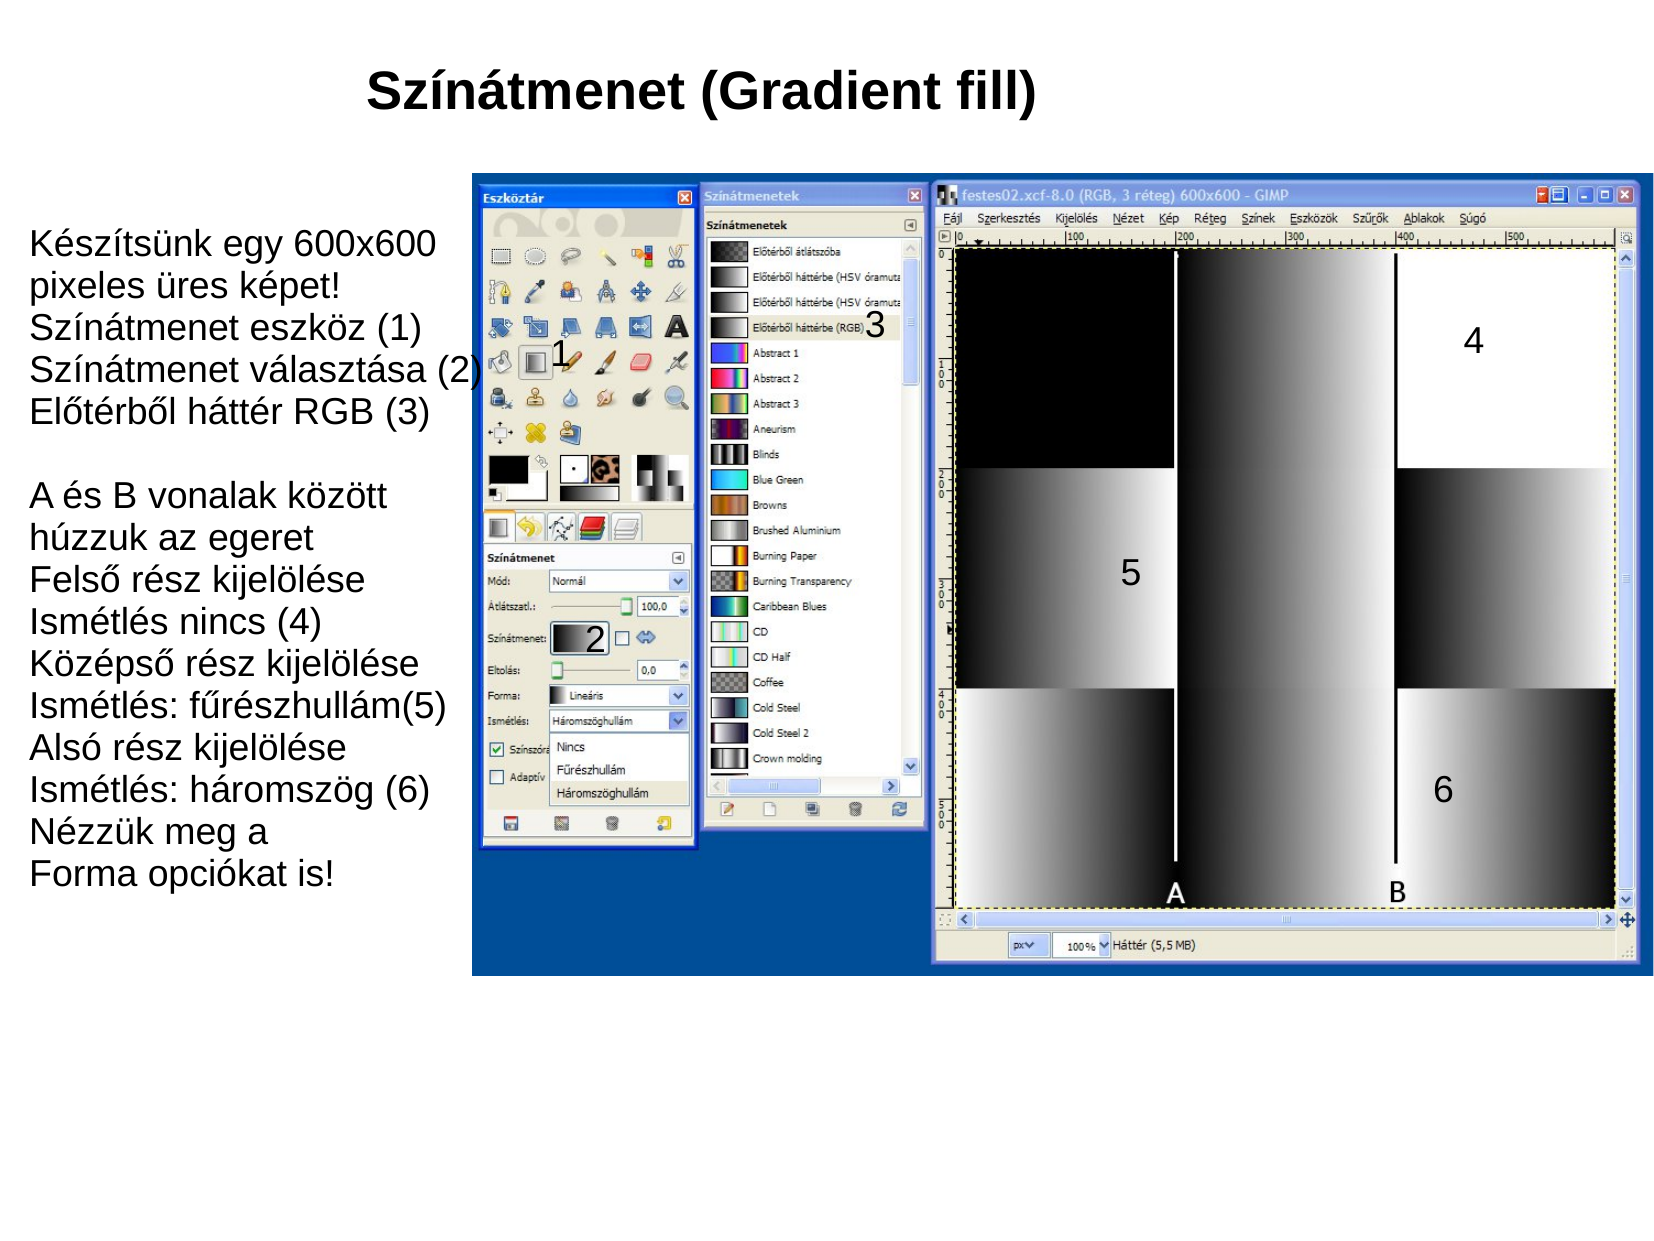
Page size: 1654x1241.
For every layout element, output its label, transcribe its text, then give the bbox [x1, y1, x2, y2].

text_box Színátmenet (Gradient fill) [351, 53, 1054, 131]
text_box 6 [1418, 760, 1469, 818]
text_box 5 [1105, 543, 1157, 601]
text_box 4 [1448, 312, 1500, 370]
text_box Készítsünk egy 600x600 pixeles üres képet! Színátmenet eszköz (1) Színátmenet választása (2) Előtérből háttér RGB (3) A és B vonalak között húzzuk az egeret Felső rész kijelölése Ismétlés nincs (4) Középső rész kijelölése Ismétlés: fűrészhullám(5) Alsó rész kijelölése Ismétlés: háromszög (6) Nézzük meg a Forma opciókat is! [14, 215, 498, 903]
text_box 2 [570, 610, 621, 668]
text_box 3 [850, 296, 901, 354]
text_box 1 [535, 324, 587, 382]
picture [472, 173, 1654, 976]
